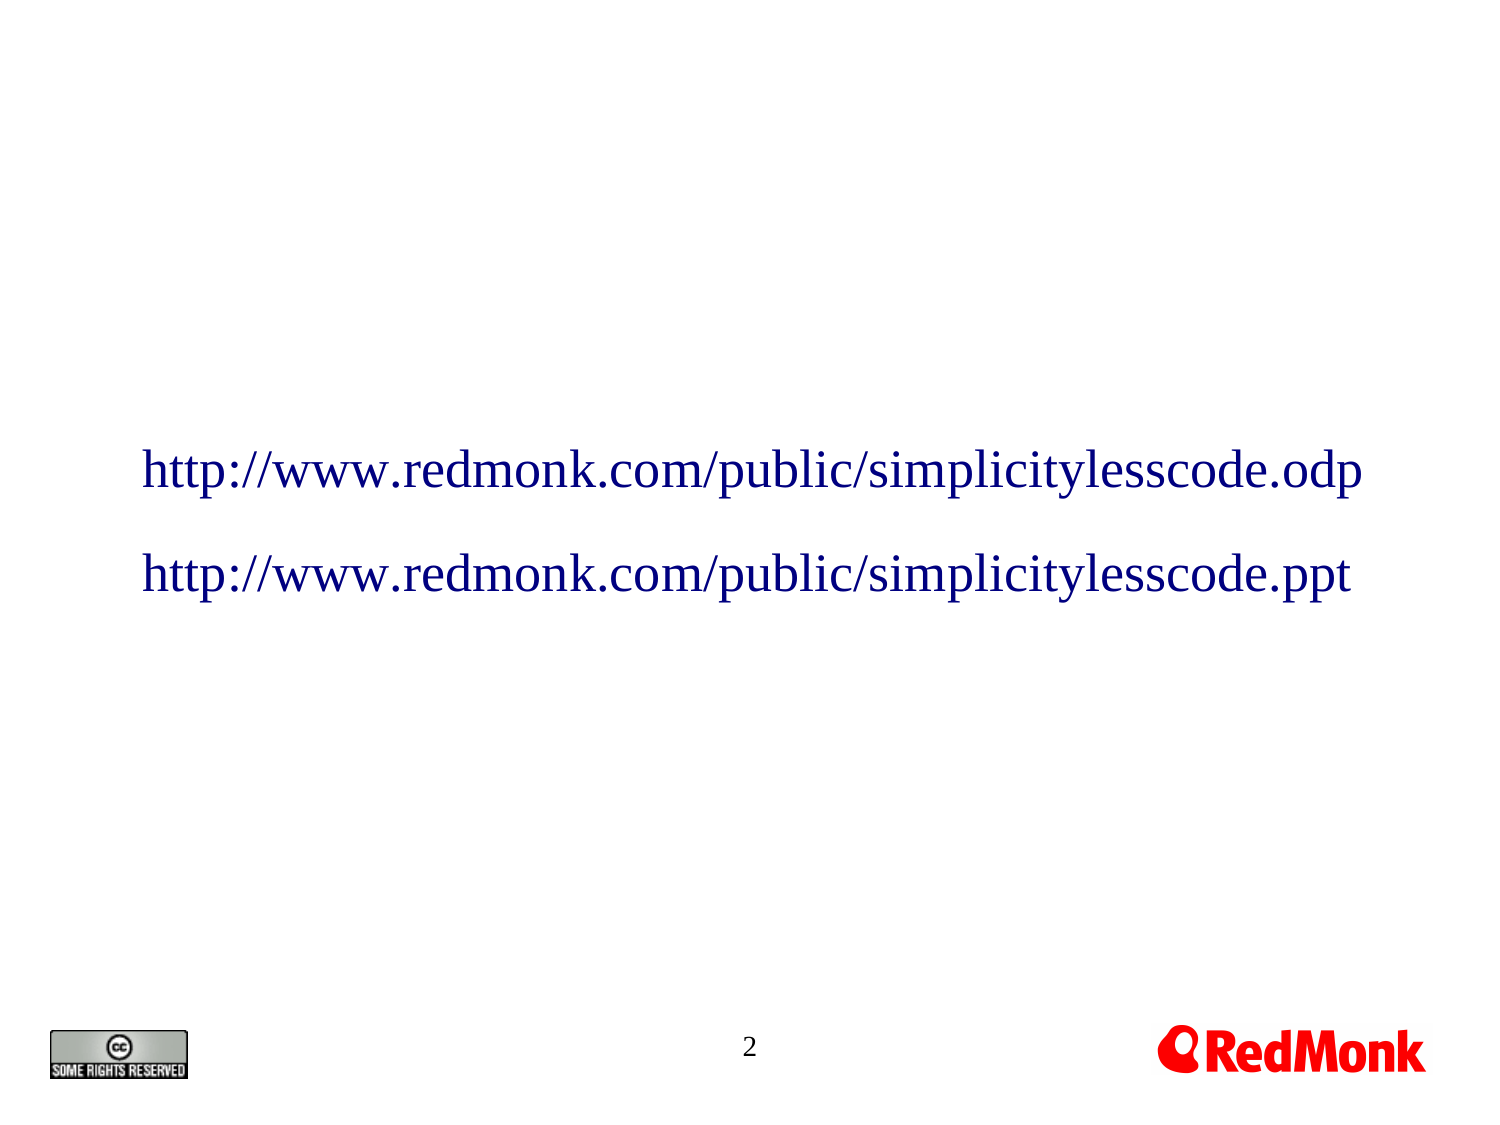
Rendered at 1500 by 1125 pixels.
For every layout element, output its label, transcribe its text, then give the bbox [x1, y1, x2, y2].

picture [1151, 1023, 1433, 1075]
text_box http://www.redmonk.com/public/simplicitylesscode.odp http://www.redmonk.com/public/simplicitylesscode.ppt [128, 452, 1479, 632]
picture [50, 1030, 188, 1079]
